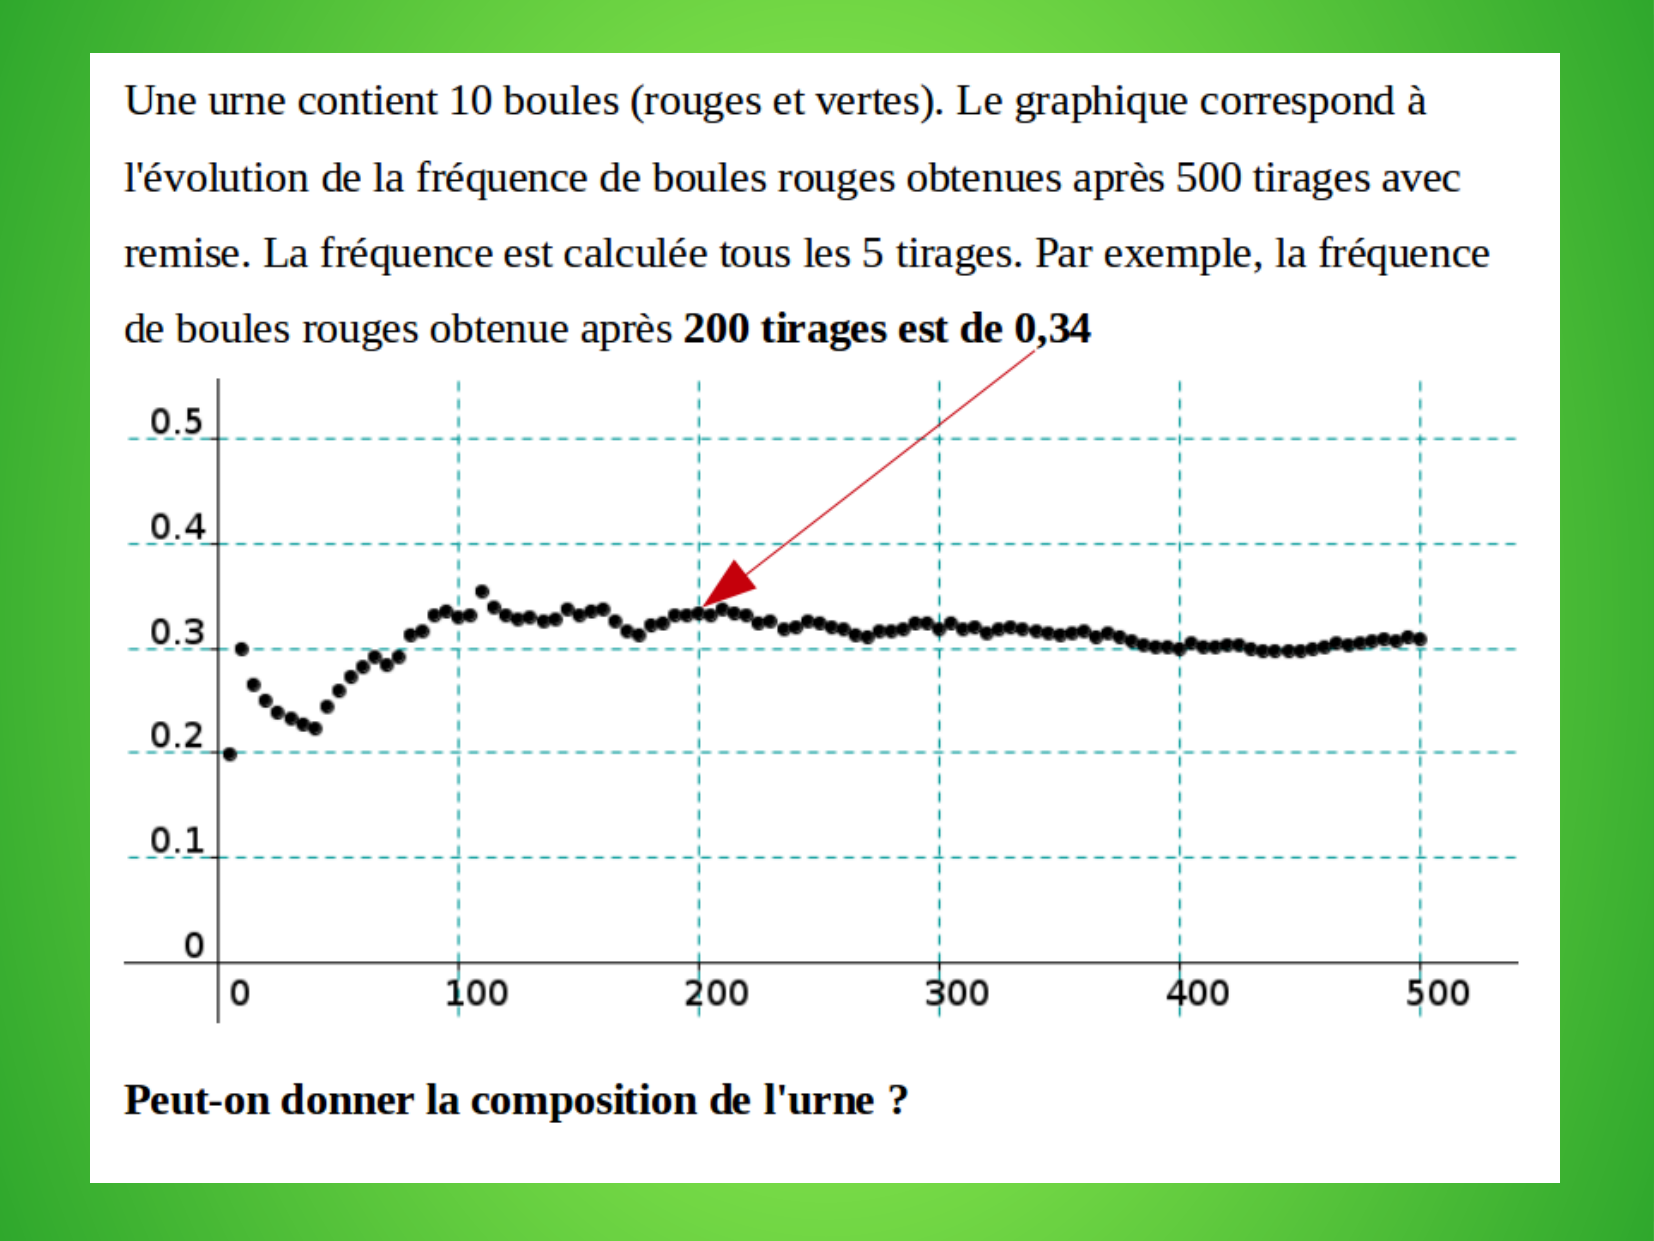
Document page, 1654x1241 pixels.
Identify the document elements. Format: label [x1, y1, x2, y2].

picture [90, 53, 1560, 1183]
